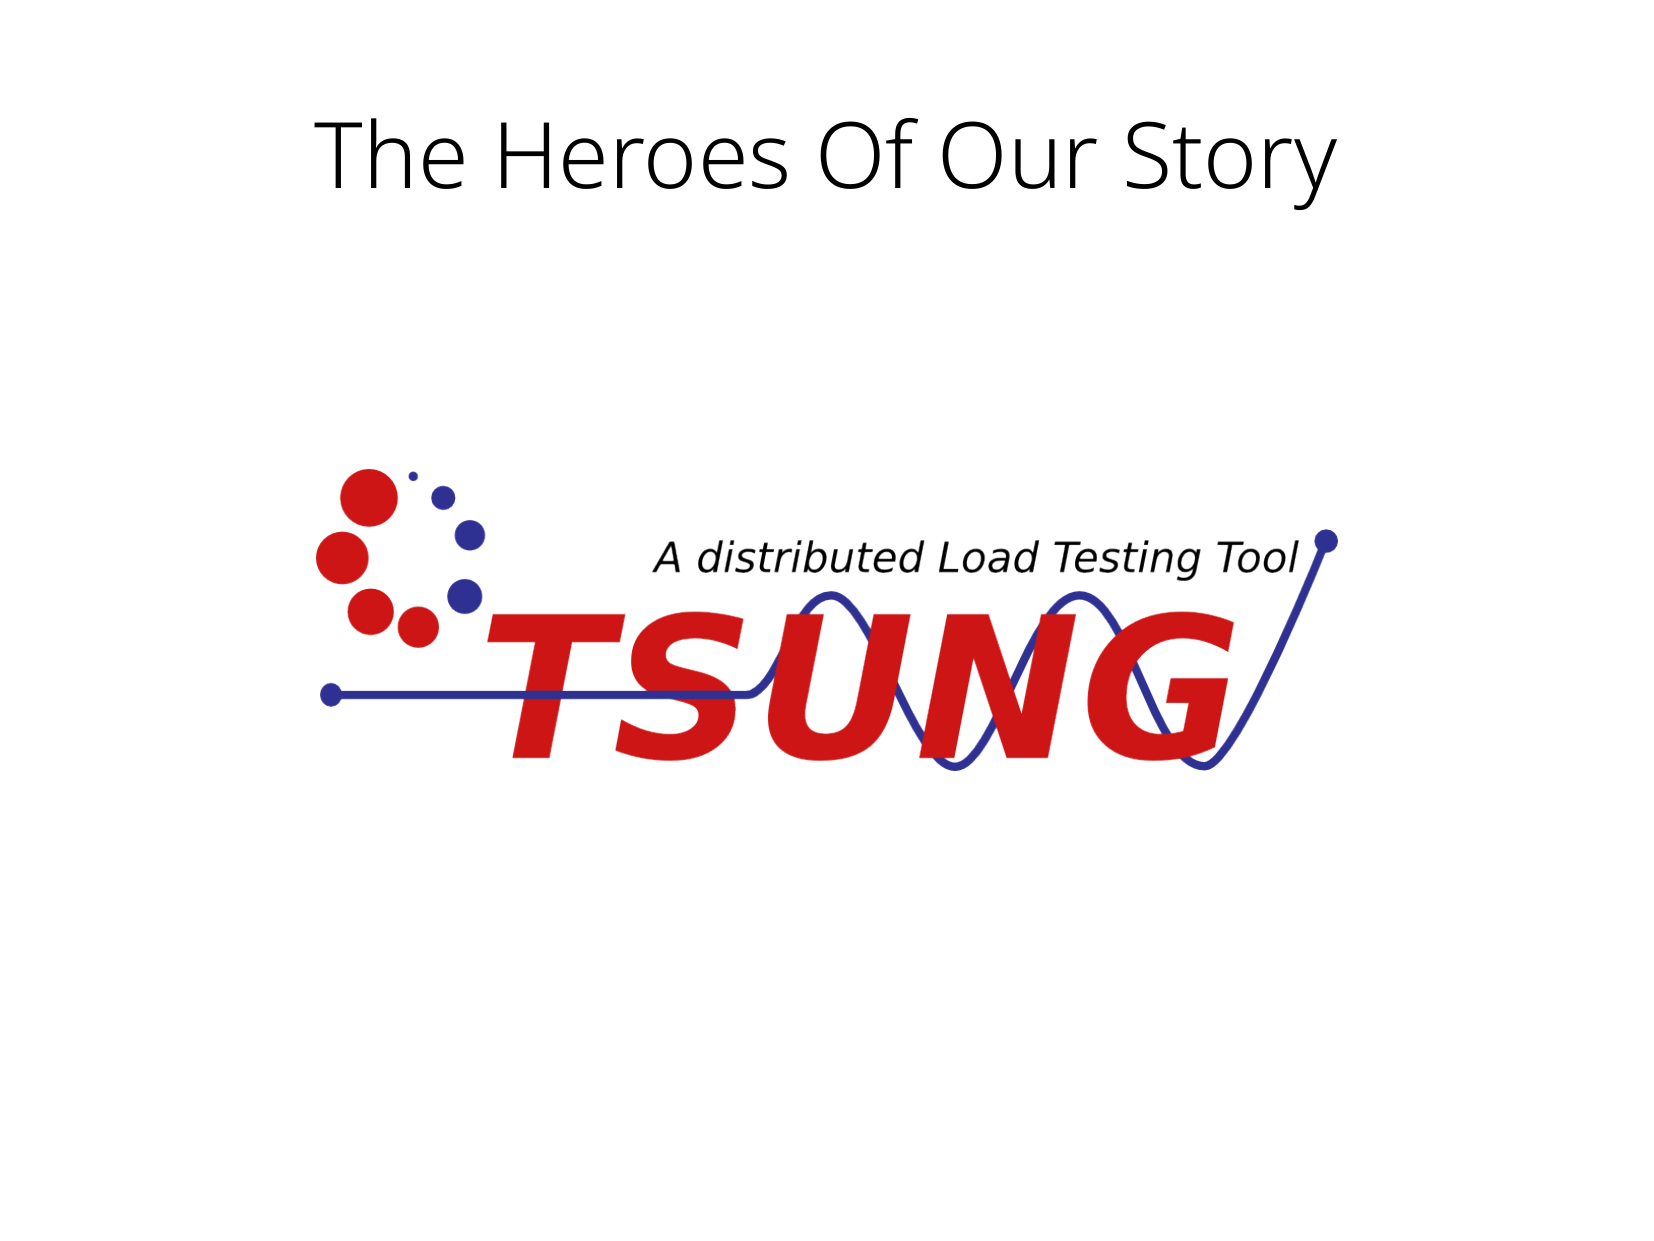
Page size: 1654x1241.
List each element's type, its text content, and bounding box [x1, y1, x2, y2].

title The Heroes Of Our Story [82, 49, 1571, 257]
picture [316, 469, 1338, 771]
